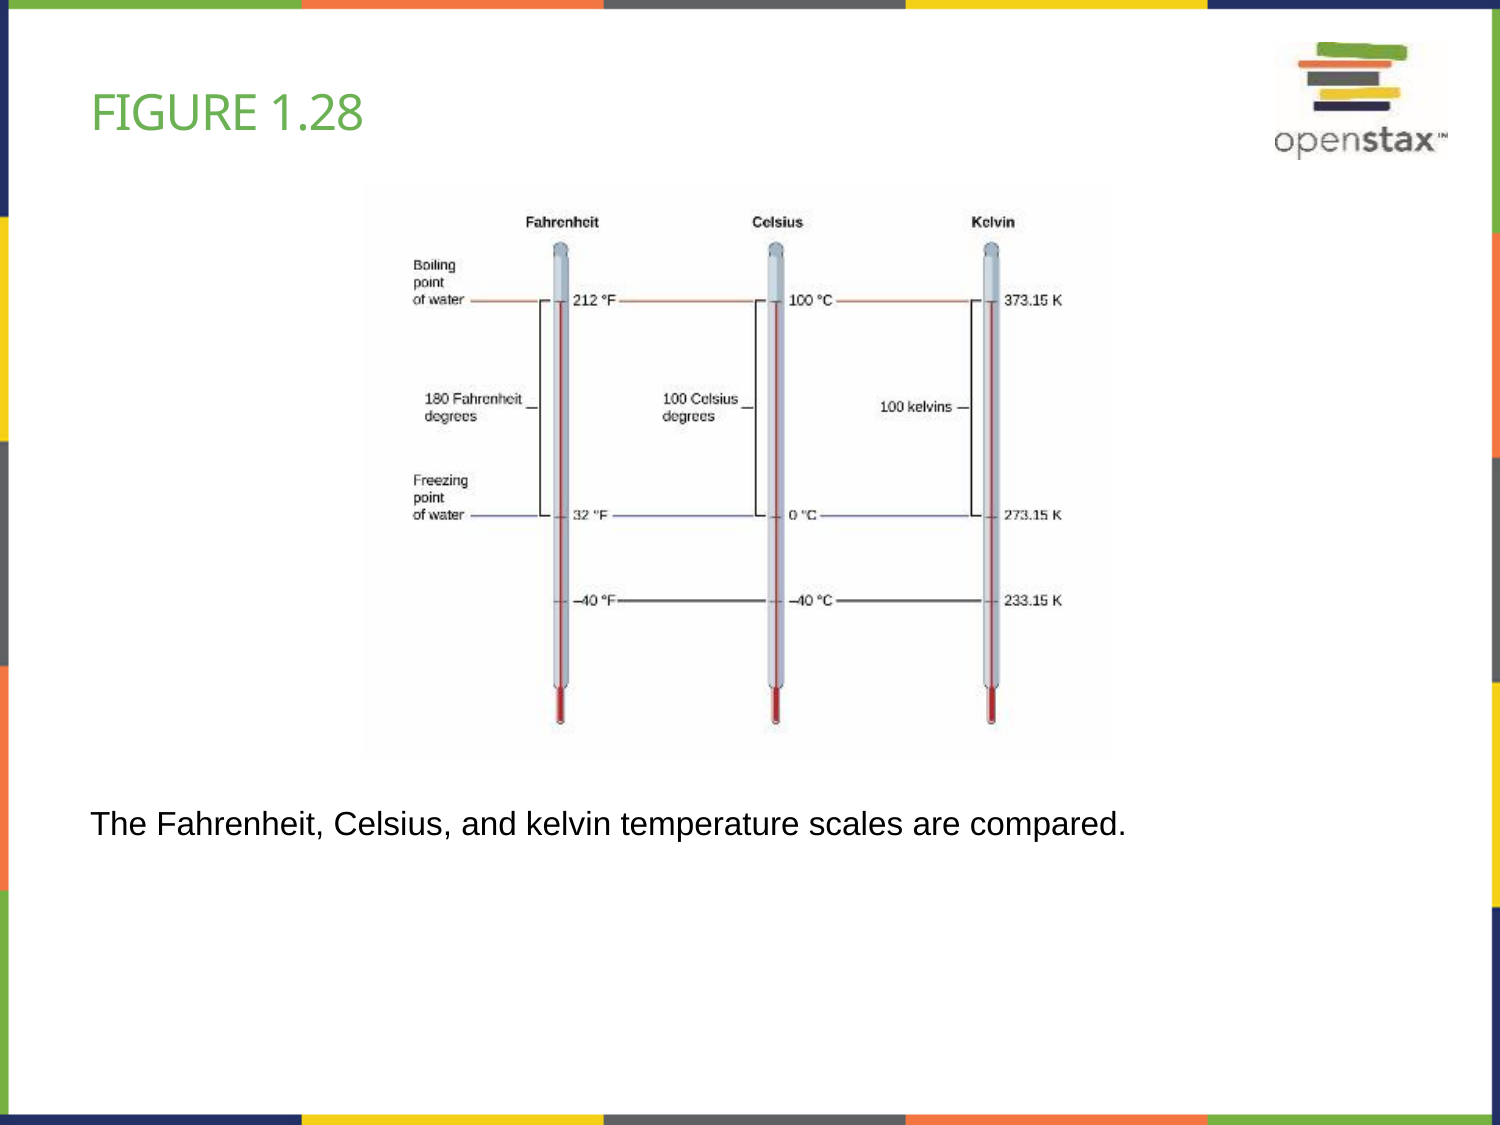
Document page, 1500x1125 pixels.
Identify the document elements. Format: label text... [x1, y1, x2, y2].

picture [0, 0, 1500, 1125]
list The Fahrenheit, Celsius, and kelvin temperature scales are compared. [75, 794, 1398, 986]
title Figure 1.28 [75, 39, 1398, 148]
